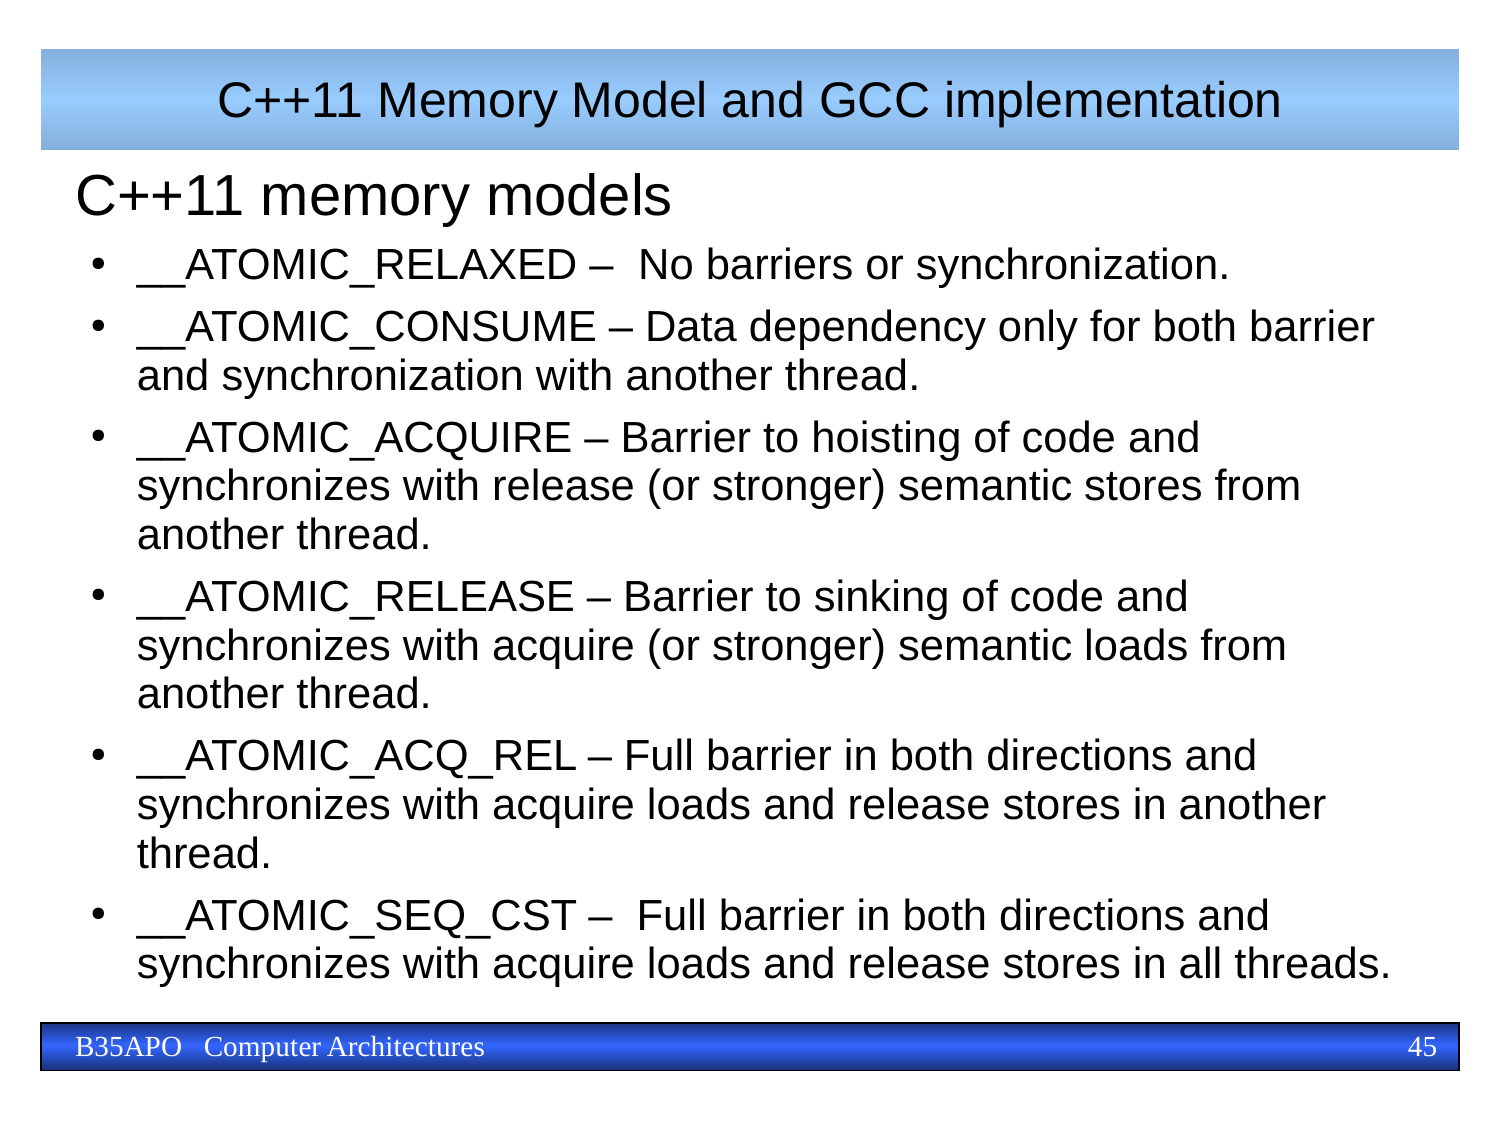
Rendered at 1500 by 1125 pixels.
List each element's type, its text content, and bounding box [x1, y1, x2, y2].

list C++11 memory models __ATOMIC_RELAXED – No barriers or synchronization. __ATOMIC_CONSUME – Data dependency only for both barrier and synchronization with another thread. __ATOMIC_ACQUIRE – Barrier to hoisting of code and synchronizes with release (or stronger) semantic stores from another thread. __ATOMIC_RELEASE – Barrier to sinking of code and synchronizes with acquire (or stronger) semantic loads from another thread. __ATOMIC_ACQ_REL – Full barrier in both directions and synchronizes with acquire loads and release stores in another thread. __ATOMIC_SEQ_CST – Full barrier in both directions and synchronizes with acquire loads and release stores in all threads. [75, 162, 1426, 1003]
title C++11 Memory Model and GCC implementation [41, 49, 1459, 150]
